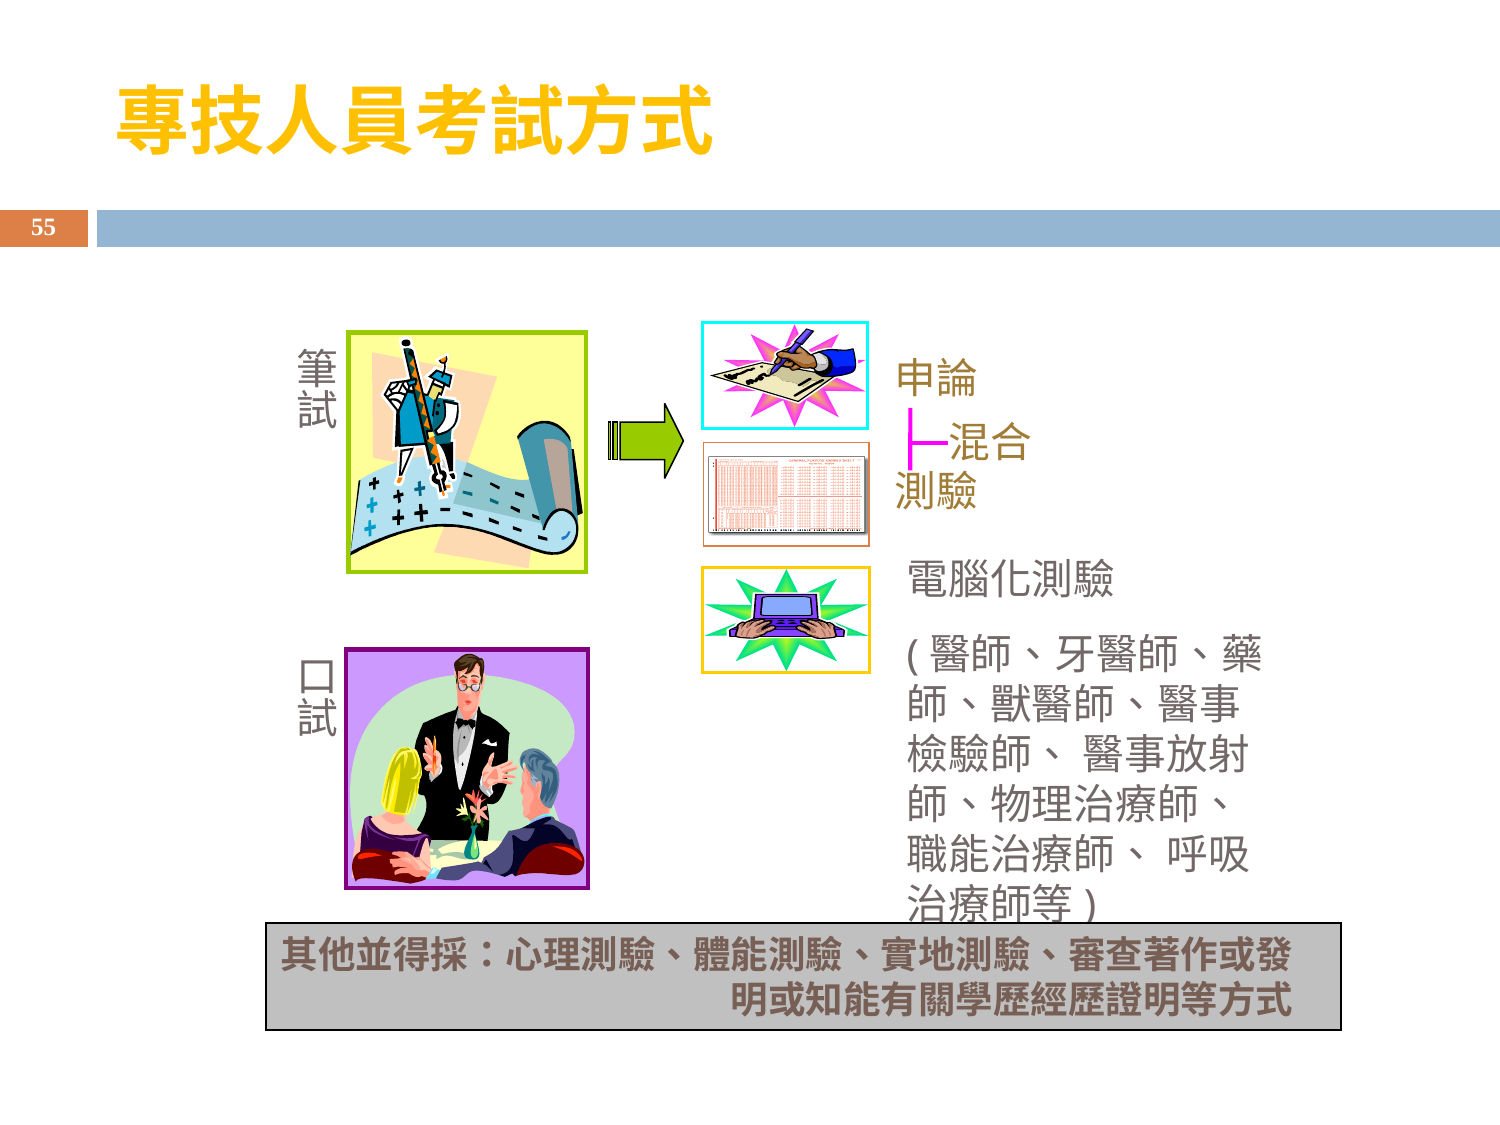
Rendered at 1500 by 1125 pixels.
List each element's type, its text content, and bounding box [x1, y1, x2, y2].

picture [704, 443, 869, 546]
text_box 筆試 [267, 332, 348, 453]
text_box 口試 [267, 639, 349, 759]
text_box 混合 [933, 407, 1072, 473]
picture [704, 324, 867, 428]
text_box [348, 332, 586, 572]
text_box [612, 422, 618, 460]
picture [348, 651, 586, 886]
title 專技人員考試方式 [454, 69, 1500, 232]
text_box [620, 403, 684, 479]
text_box 其他並得採：心理測驗、體能測驗、實地測驗、審查著作或發 明或知能有關學歷經歷證明等方式 [265, 923, 1341, 1031]
picture [704, 568, 869, 672]
text_box 電腦化測驗 (醫師、牙醫師、藥師、獸醫師、醫事檢驗師、 醫事放射師、物理治療師、 職能治療師、 呼吸治療師等) [891, 545, 1282, 922]
text_box 測驗 [879, 457, 1018, 523]
text_box 申論 [879, 344, 1018, 410]
text_box 54 [0, 208, 88, 249]
